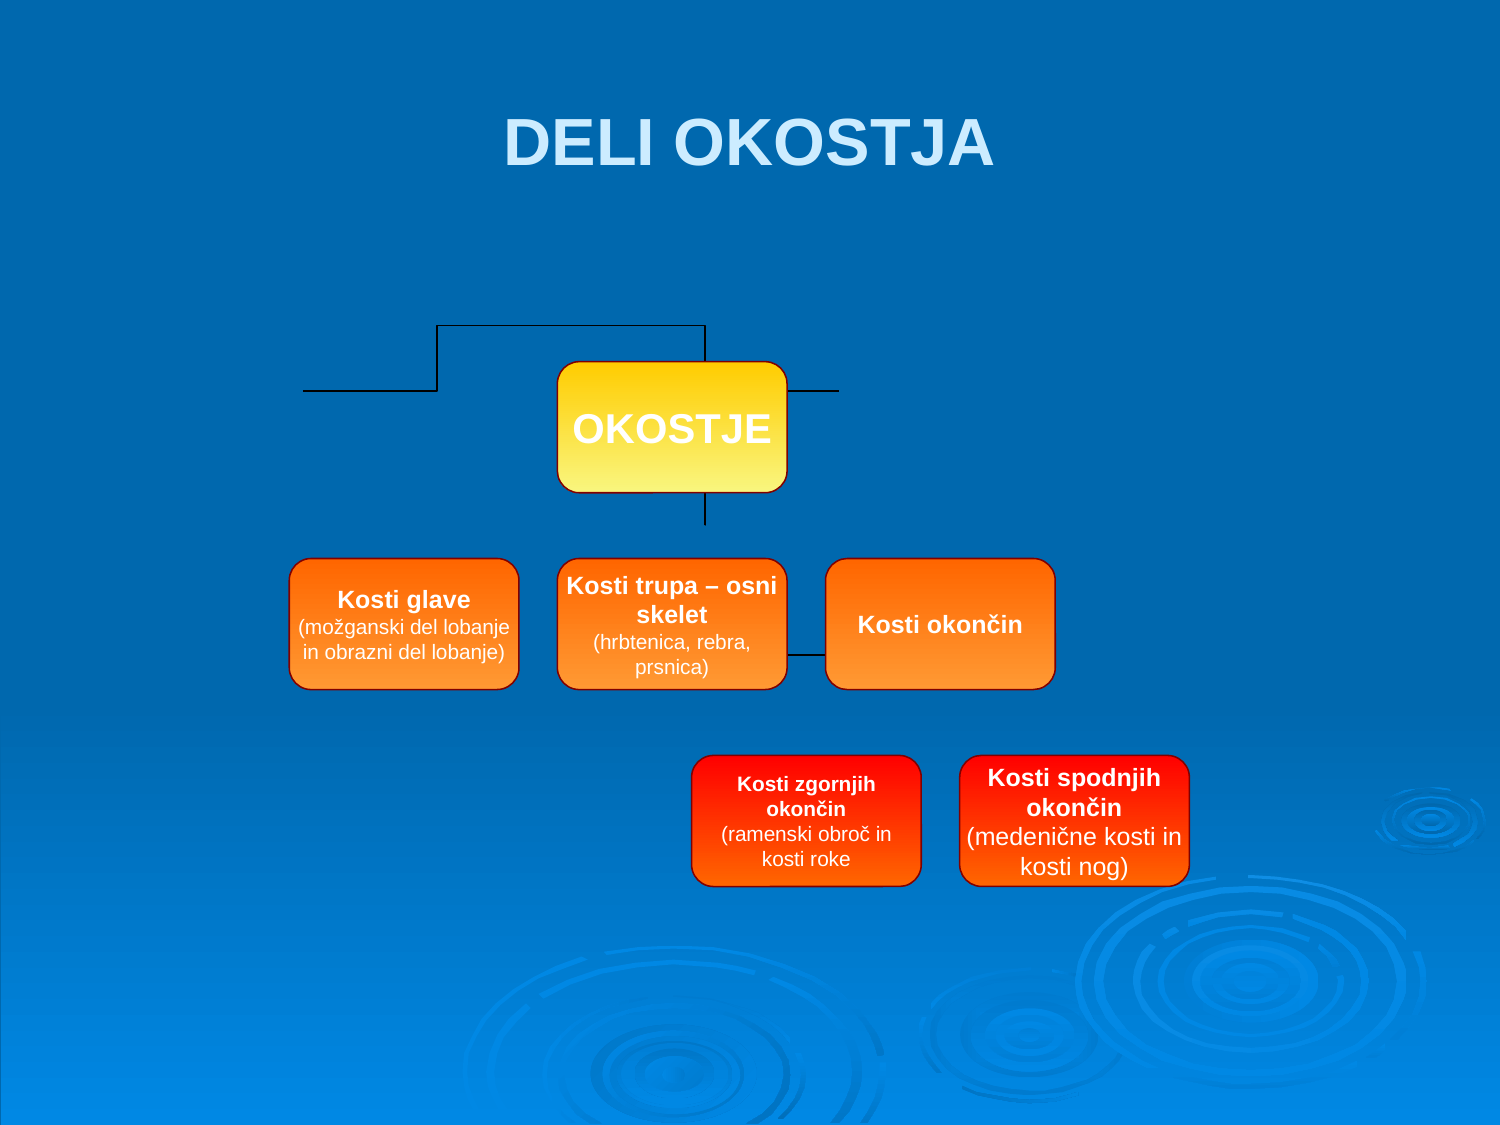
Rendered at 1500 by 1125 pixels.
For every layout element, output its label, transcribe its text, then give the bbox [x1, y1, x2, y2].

text_box Kosti spodnjih okončin (medenične kosti in kosti nog) [959, 755, 1190, 887]
text_box Kosti glave (možganski del lobanje in obrazni del lobanje) [289, 558, 519, 690]
text_box OKOSTJE [557, 361, 788, 493]
list [75, 262, 1425, 1005]
text_box Kosti trupa – osni skelet (hrbtenica, rebra, prsnica) [557, 558, 788, 690]
title DELI OKOSTJA [75, 45, 1425, 233]
text_box Kosti okončin [825, 558, 1056, 690]
text_box Kosti zgornjih okončin (ramenski obroč in kosti roke [691, 755, 922, 887]
